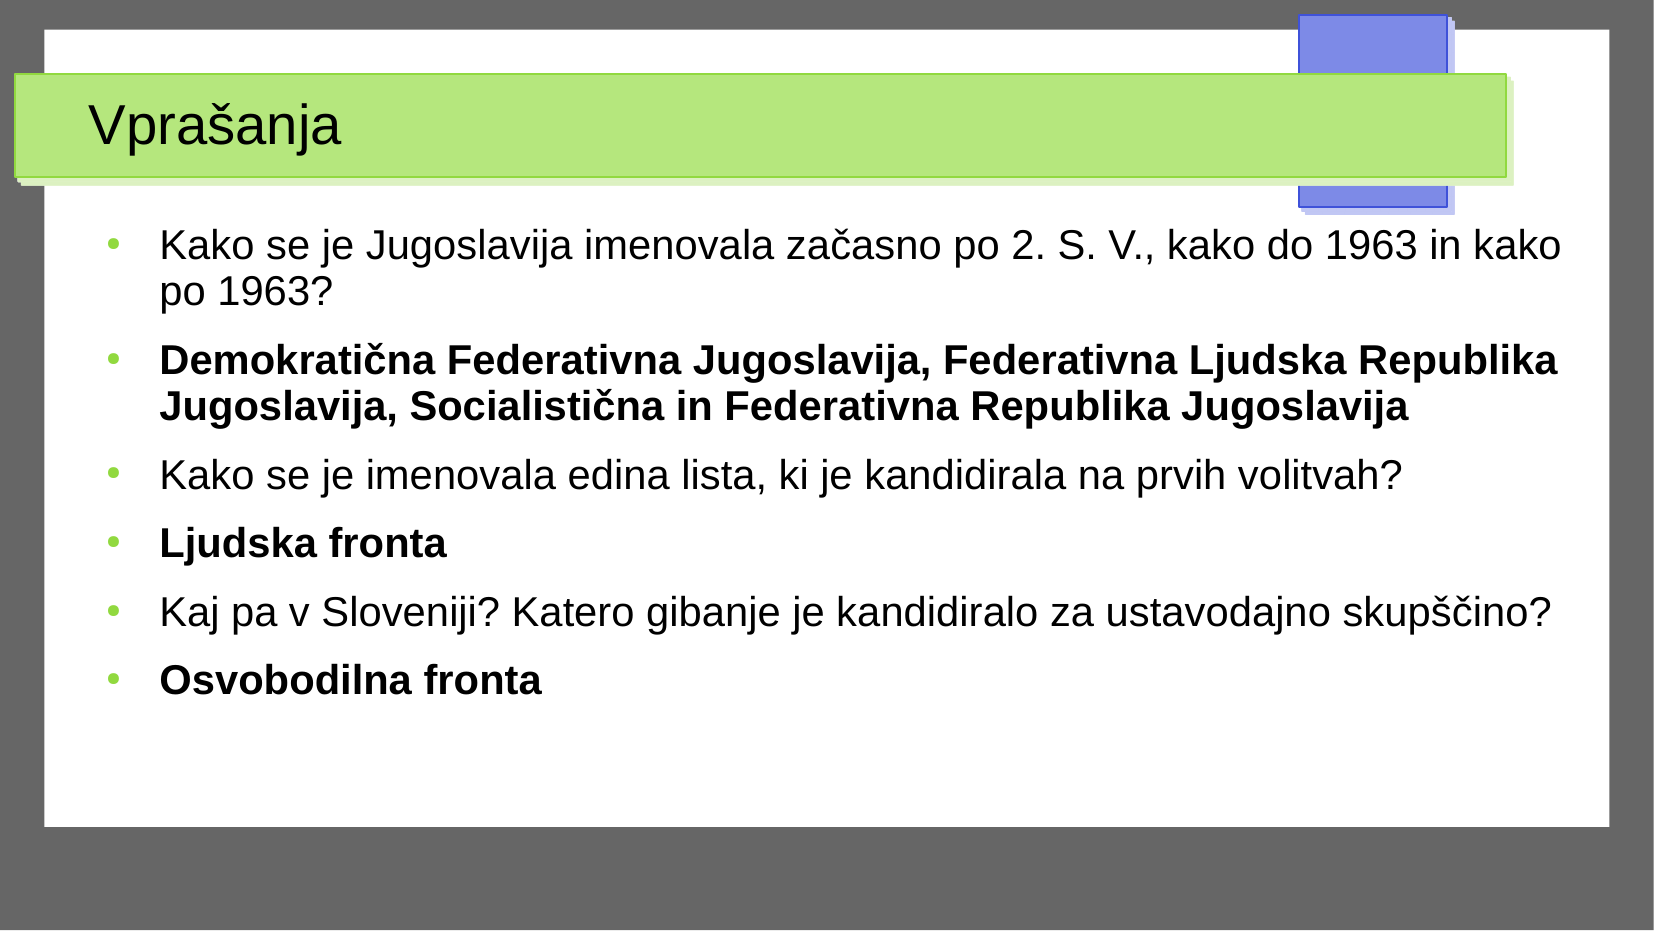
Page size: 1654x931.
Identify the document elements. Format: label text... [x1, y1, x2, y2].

list Kako se je Jugoslavija imenovala začasno po 2. S. V., kako do 1963 in kako po 1963? Demokratična Federativna Jugoslavija, Federativna Ljudska Republika Jugoslavija, Socialistična in Federativna Republika Jugoslavija Kako se je imenovala edina lista, ki je kandidirala na prvih volitvah? Ljudska fronta Kaj pa v Sloveniji? Katero gibanje je kandidiralo za ustavodajno skupščino? Osvobodilna fronta [88, 221, 1565, 813]
title Vprašanja [88, 73, 1506, 178]
